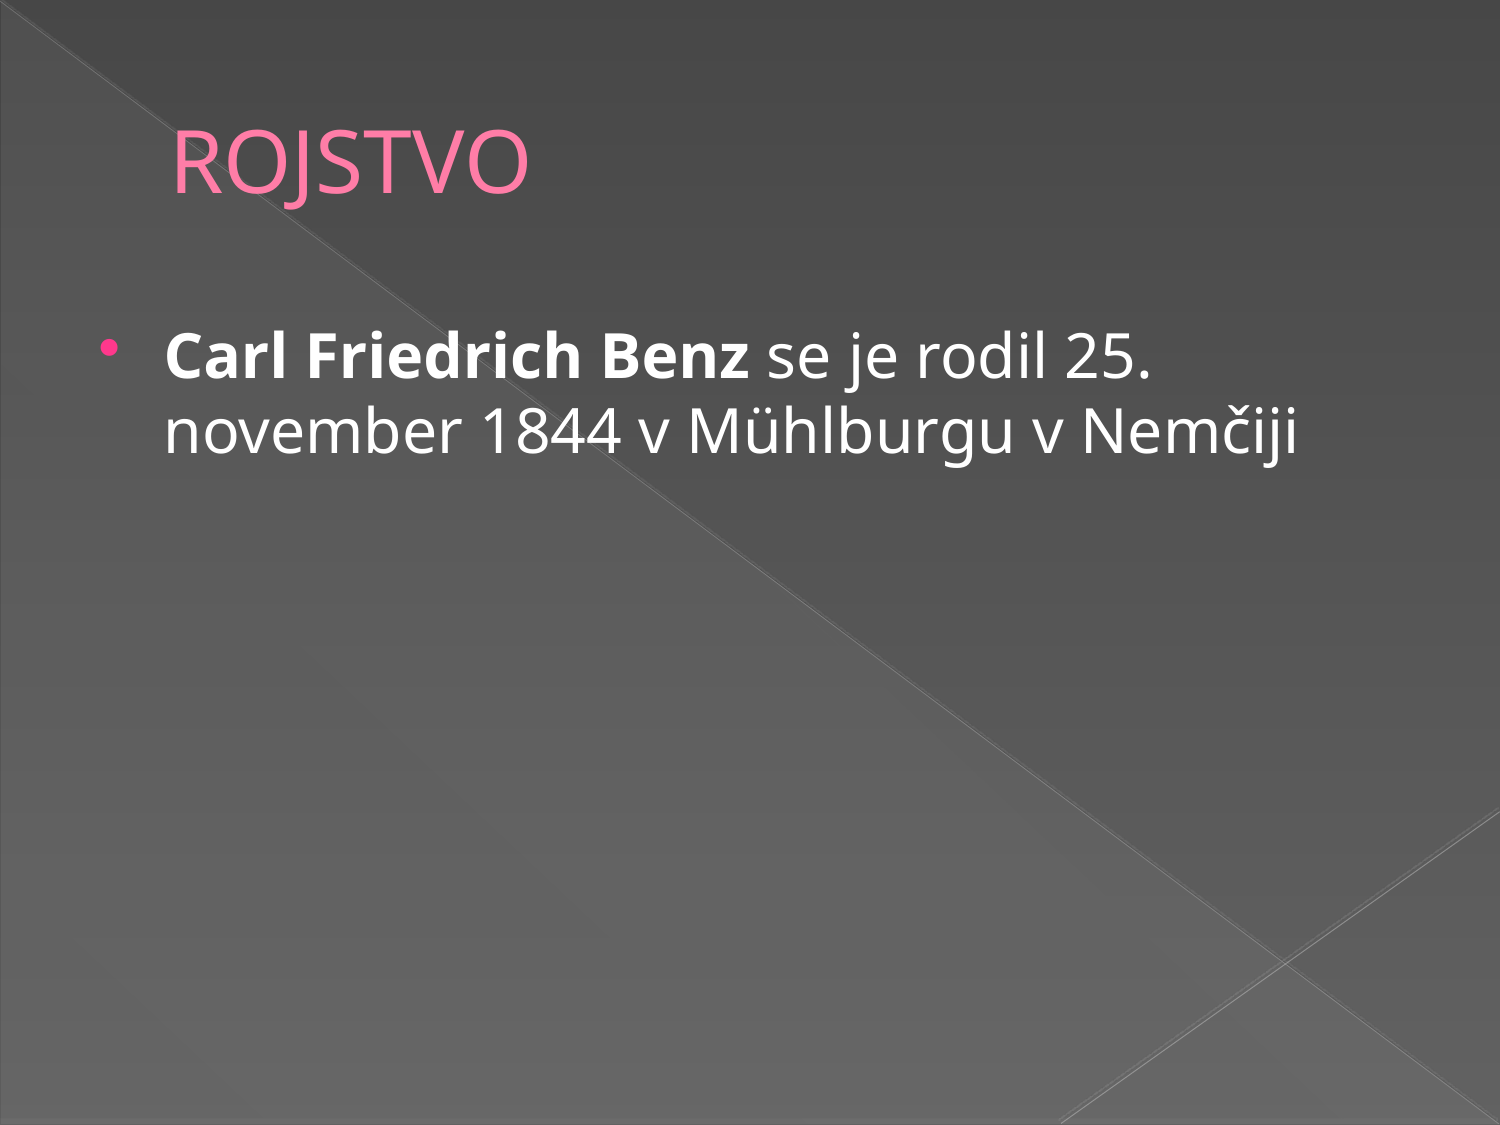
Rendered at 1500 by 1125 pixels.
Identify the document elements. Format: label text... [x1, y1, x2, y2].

title ROJSTVO [75, 43, 1425, 274]
list Carl Friedrich Benz se je rodil 25. november 1844 v Mühlburgu v Nemčiji [75, 308, 1425, 1059]
